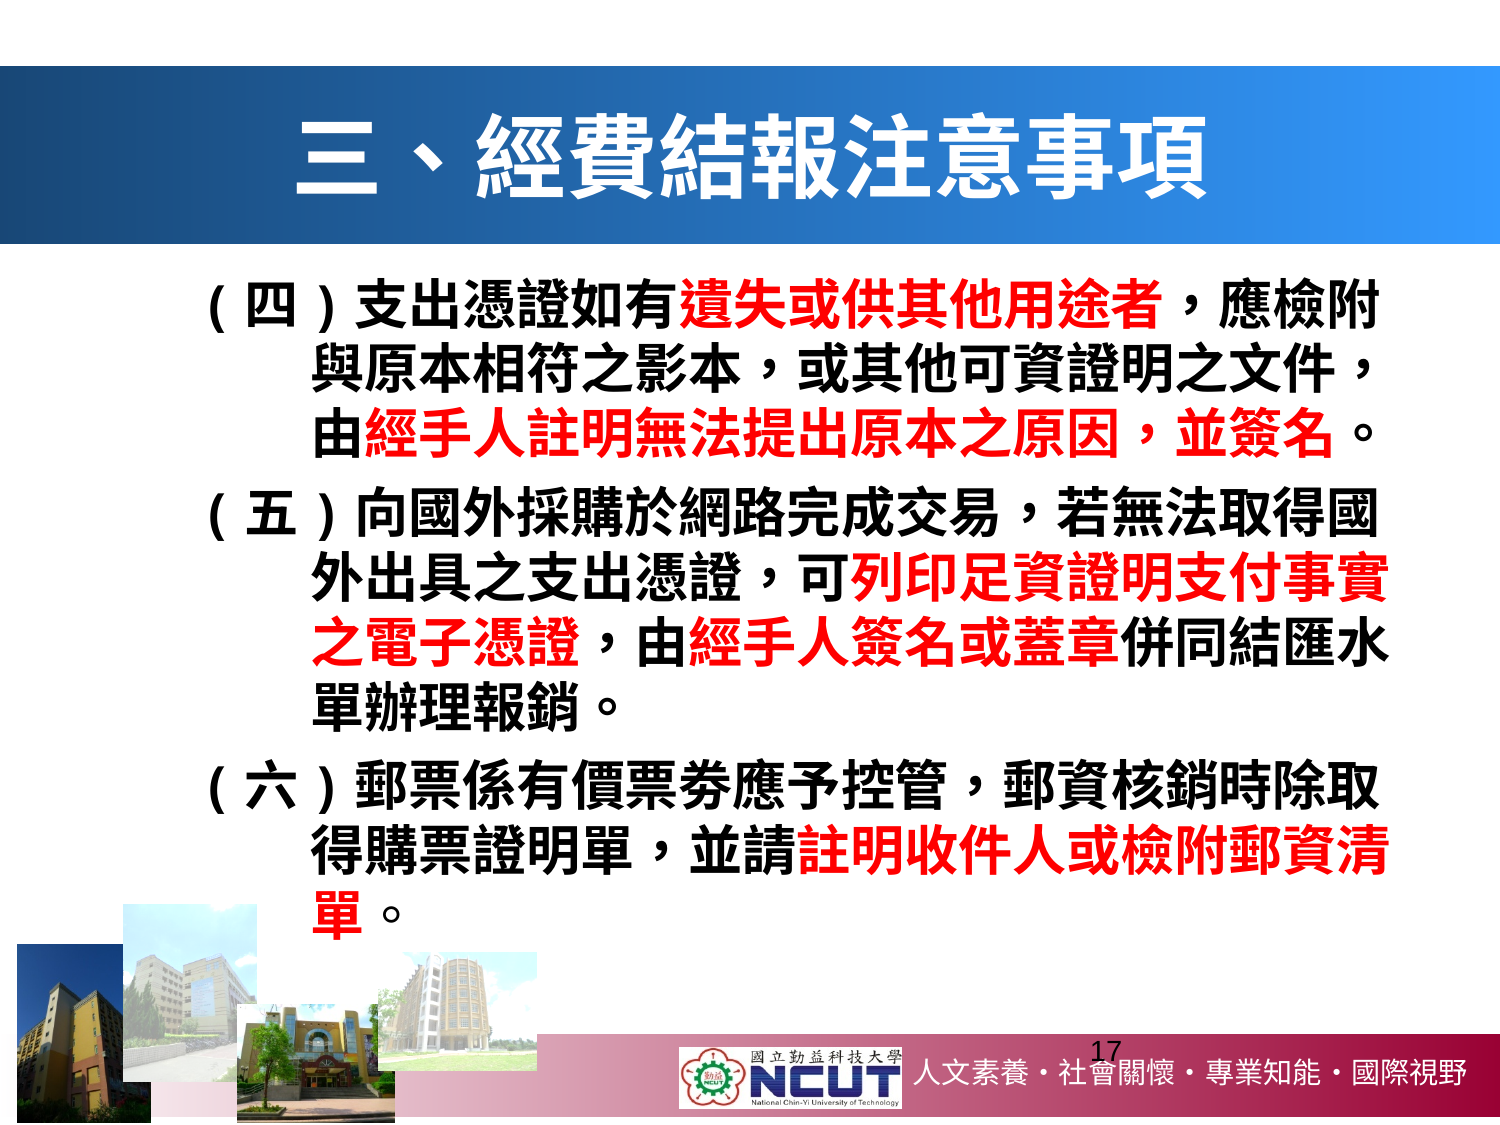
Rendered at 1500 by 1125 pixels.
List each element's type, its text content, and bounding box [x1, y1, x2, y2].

text_box [1074, 1024, 1426, 1103]
list (四)支出憑證如有遺失或供其他用途者，應檢附與原本相符之影本，或其他可資證明之文件，由經手人註明無法提出原本之原因，並簽名。 (五)向國外採購於網路完成交易，若無法取得國外出具之支出憑證，可列印足資證明支付事實之電子憑證，由經手人簽名或蓋章併同結匯水單辦理報銷。 (六)郵票係有價票劵應予控管，郵資核銷時除取得購票證明單，並請註明收件人或檢附郵資清單。 [75, 262, 1426, 1005]
title 三、經費結報注意事項 [0, 66, 1500, 244]
